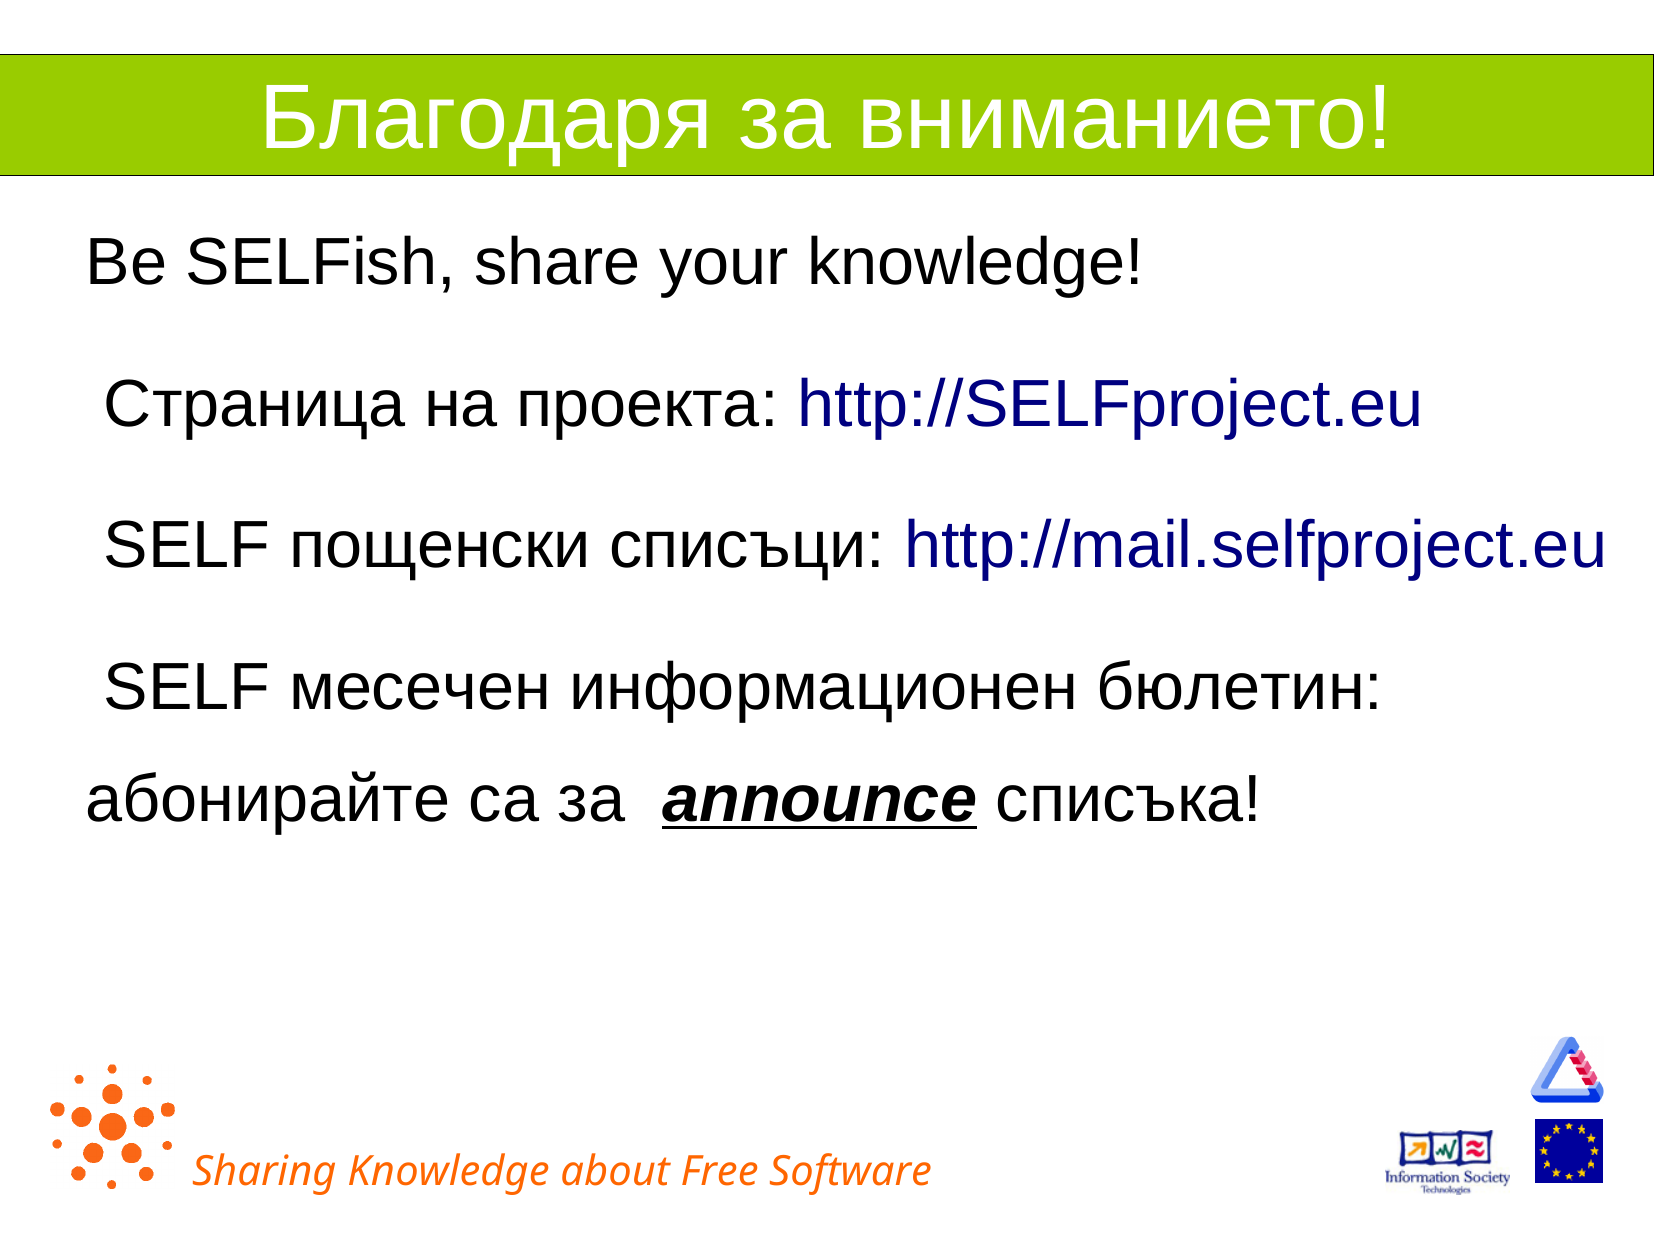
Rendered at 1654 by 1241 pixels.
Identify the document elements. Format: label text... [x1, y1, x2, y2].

title Благодаря за вниманието! [82, 59, 1571, 174]
picture [50, 1064, 85, 1189]
list Be SELFish, share your knowledge! Страница на проекта: http://SELFproject.eu SELF пощенски списъци: http://mail.selfproject.eu SELF месечен информационен бюлетин: абонирайте са за announce списъка! [85, 224, 1654, 1241]
